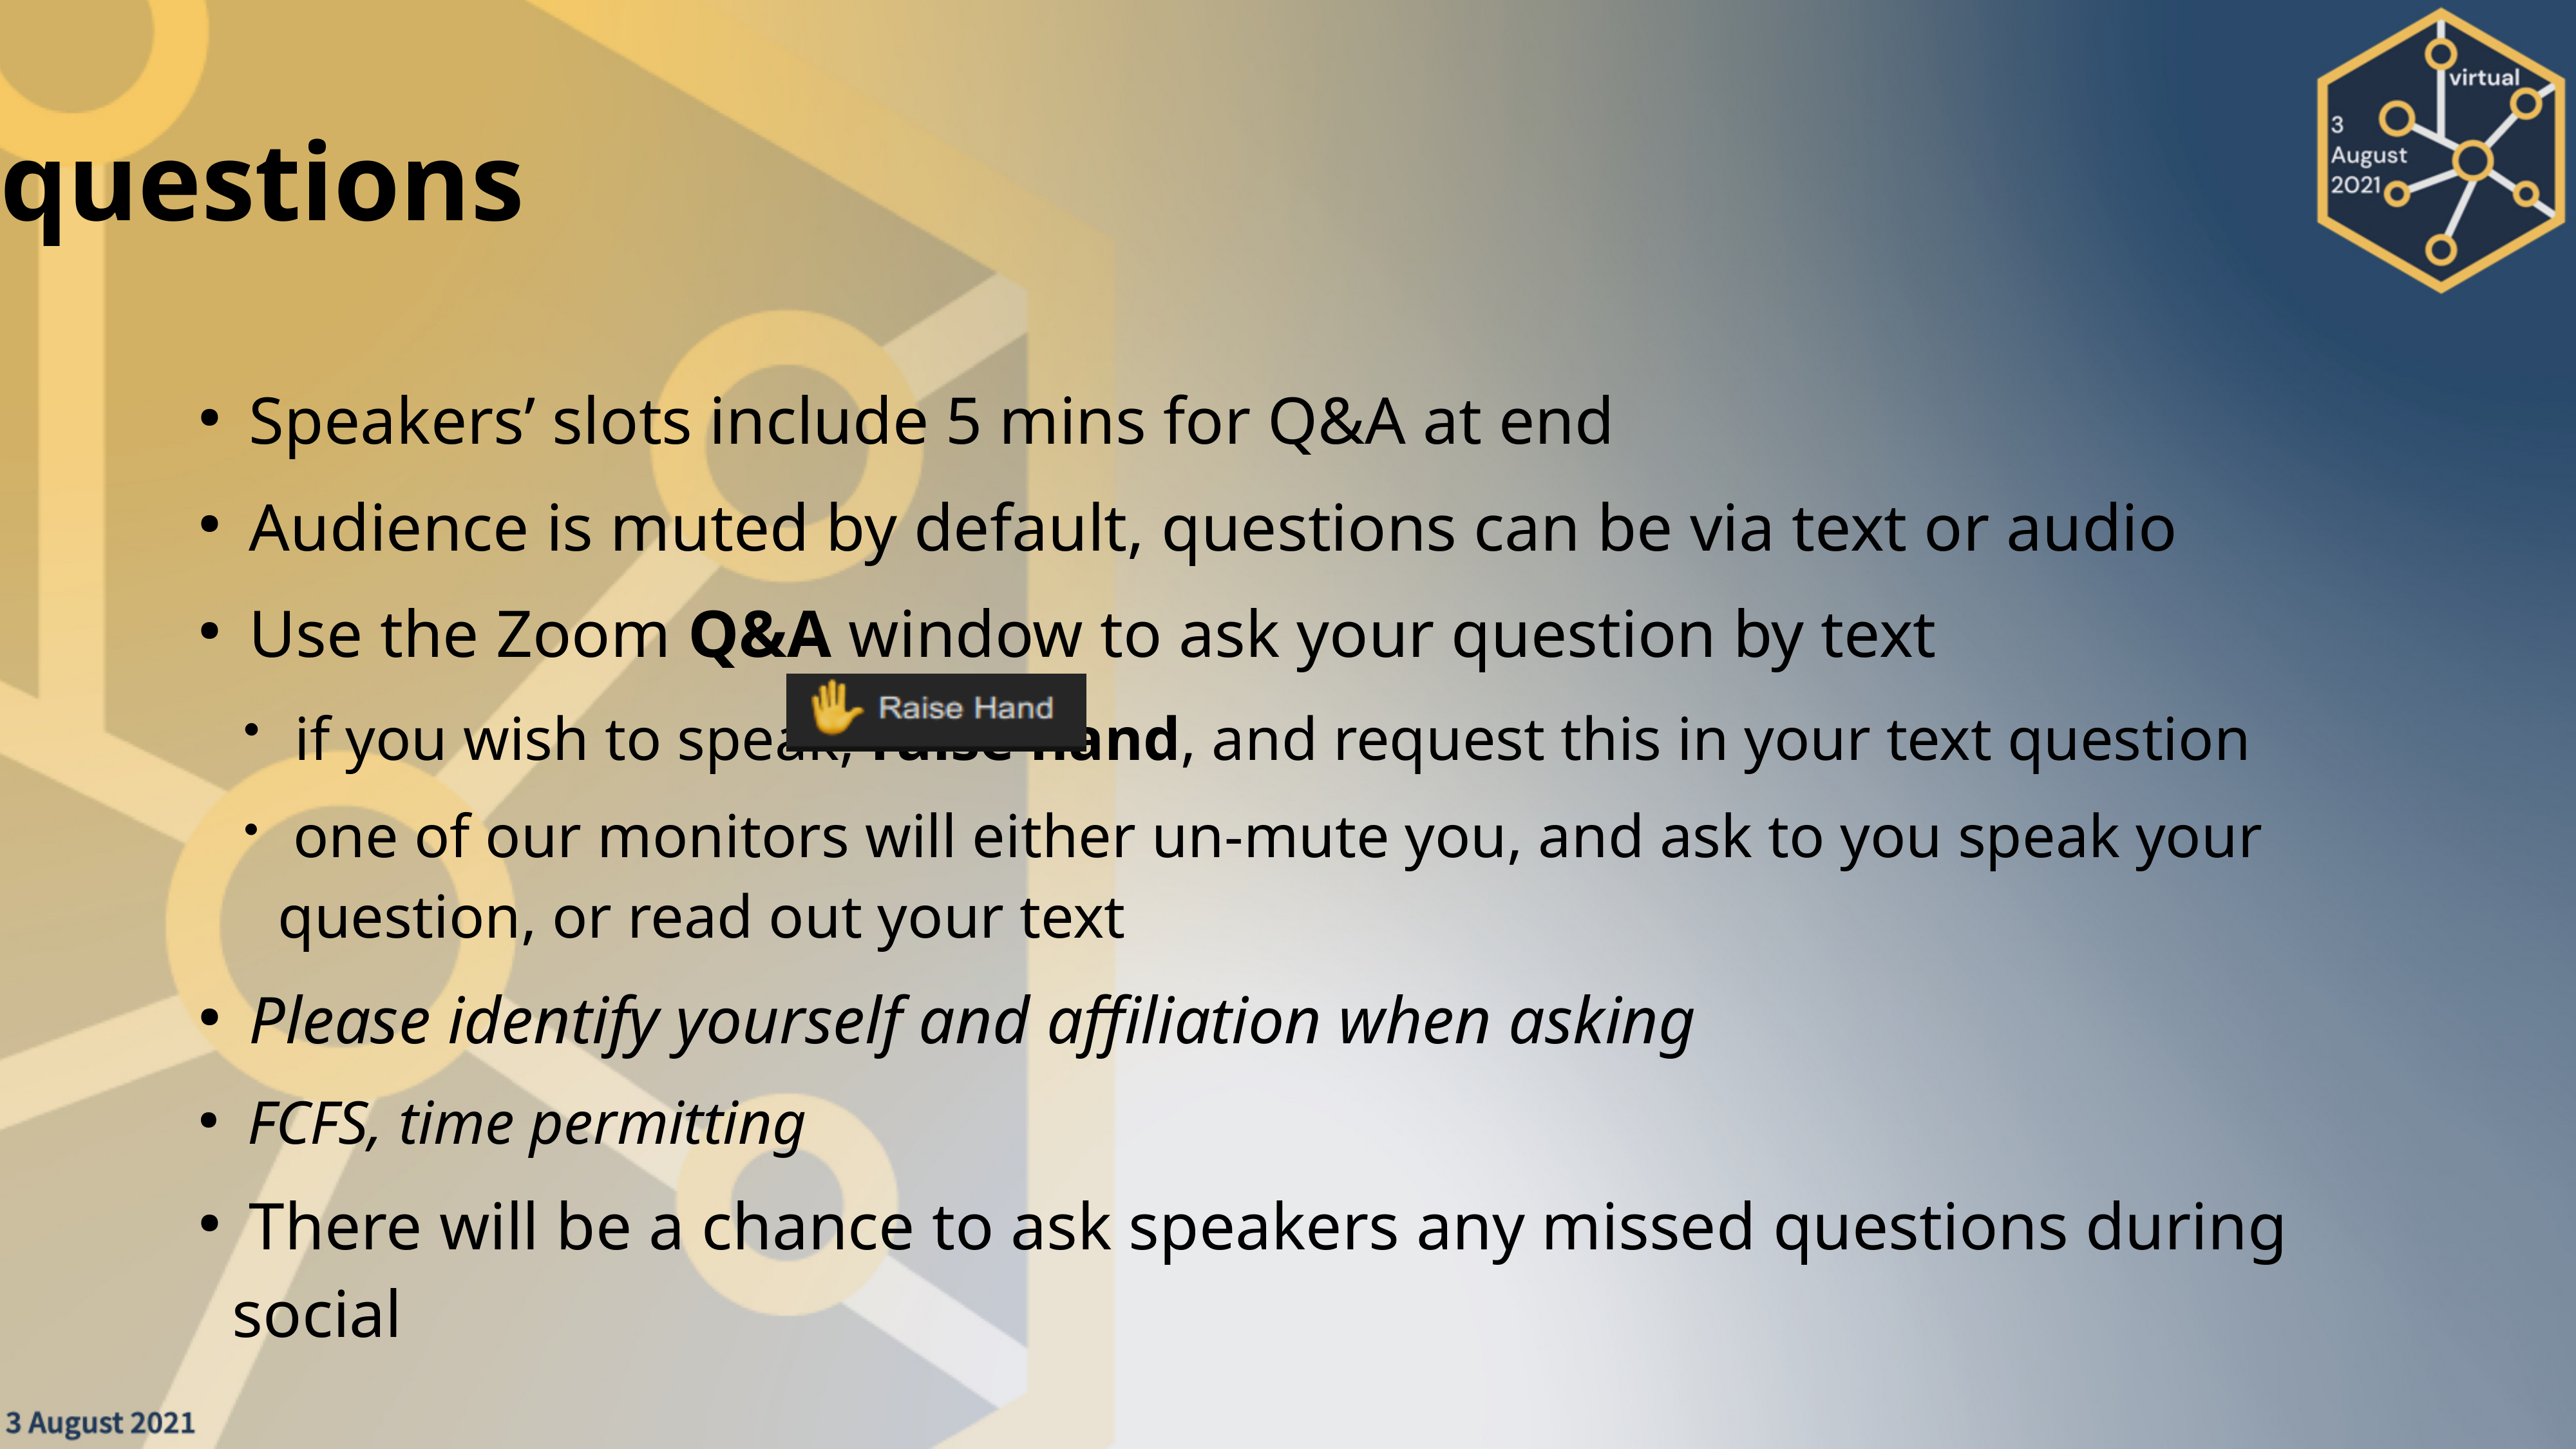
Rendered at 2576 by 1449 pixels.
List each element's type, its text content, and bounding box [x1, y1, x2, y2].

picture [0, 0, 2576, 1449]
title questions [0, 57, 1624, 300]
list Speakers’ slots include 5 mins for Q&A at end Audience is muted by default, questions can be via text or audio Use the Zoom Q&A window to ask your question by text if you wish to speak, raise hand, and request this in your text question one of our monitors will either un-mute you, and ask to you speak your question, or read out your text Please identify yourself and affiliation when asking FCFS, time permitting There will be a chance to ask speakers any missed questions during social [186, 375, 2389, 1226]
